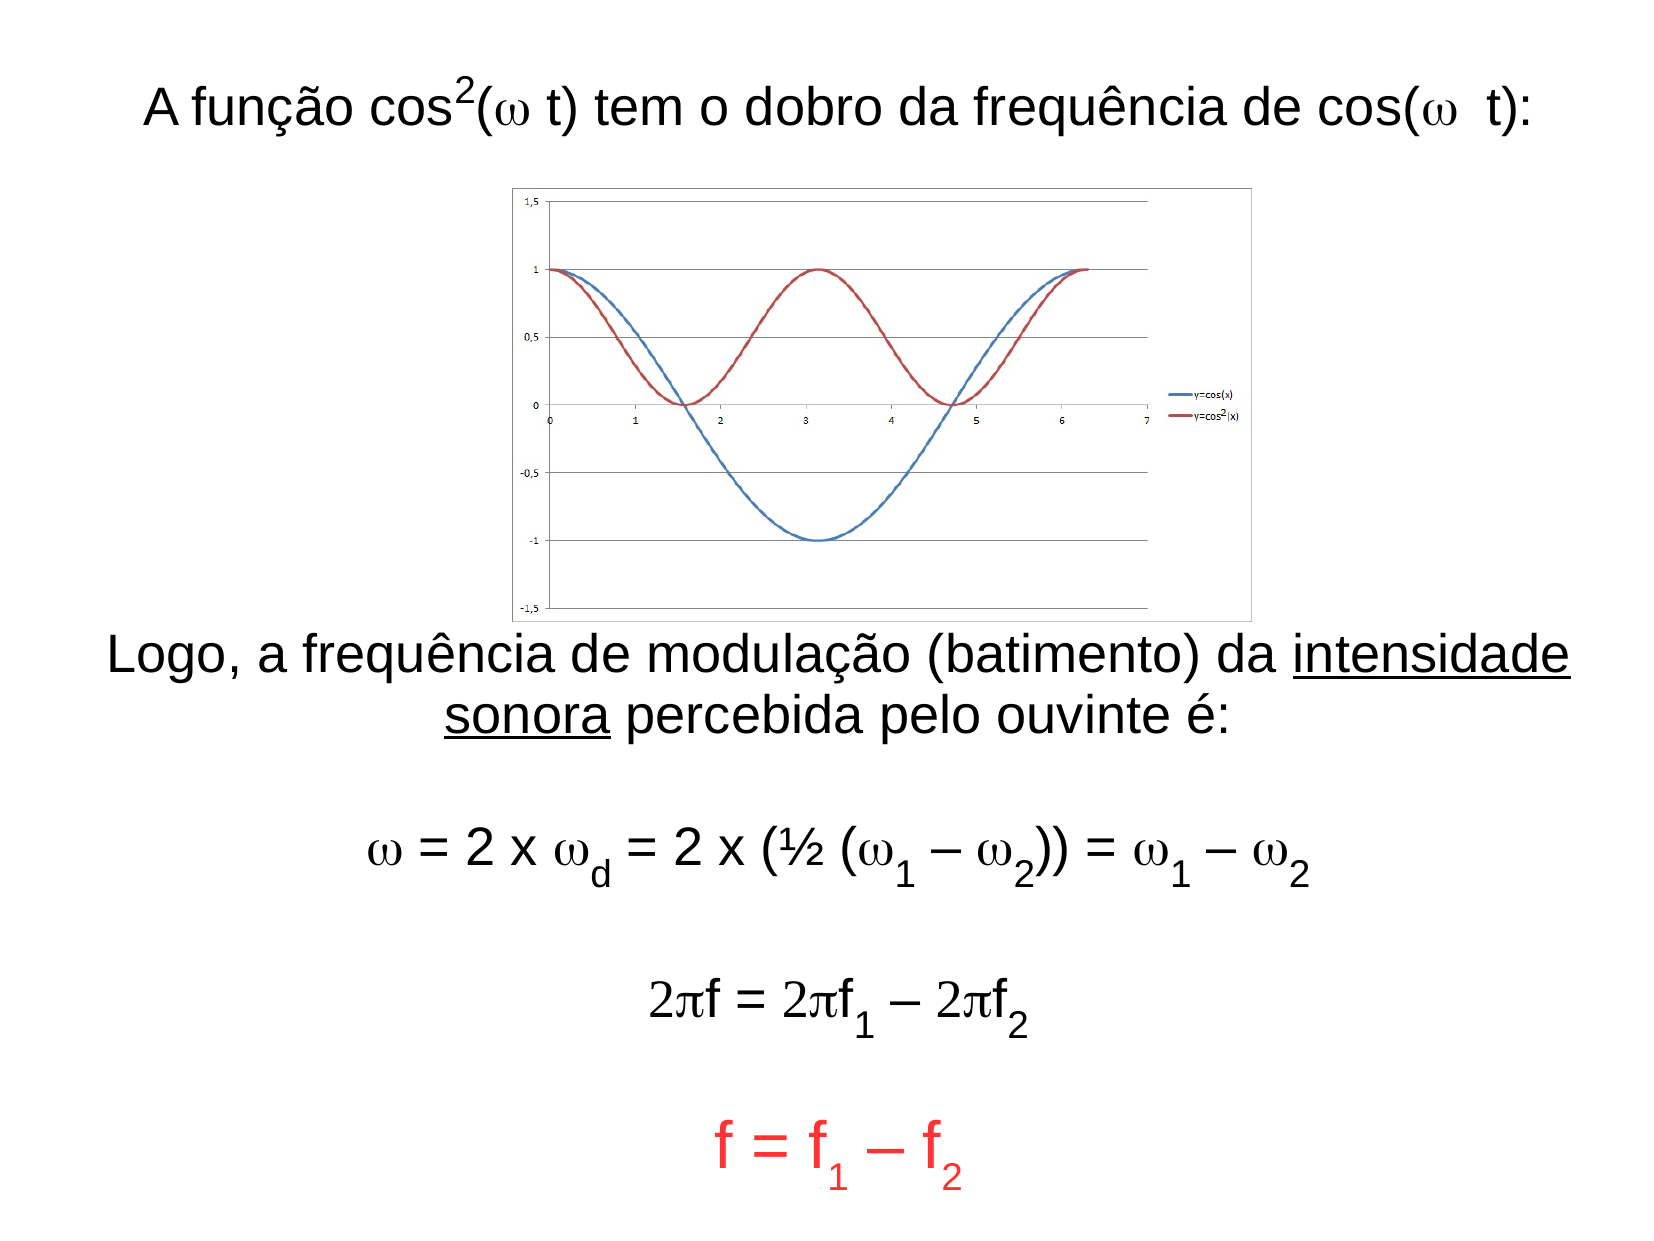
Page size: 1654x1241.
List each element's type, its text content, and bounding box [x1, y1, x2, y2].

subtitle A função cos2(w t) tem o dobro da frequência de cos(w t): Logo, a frequência de modulação (batimento) da intensidade sonora percebida pelo ouvinte é: w = 2 x wd = 2 x (½ (w1 – w2)) = w1 – w2 2pf = 2pf1 – 2pf2 f = f1 – f2 [94, 63, 1583, 1200]
picture [512, 188, 1252, 623]
